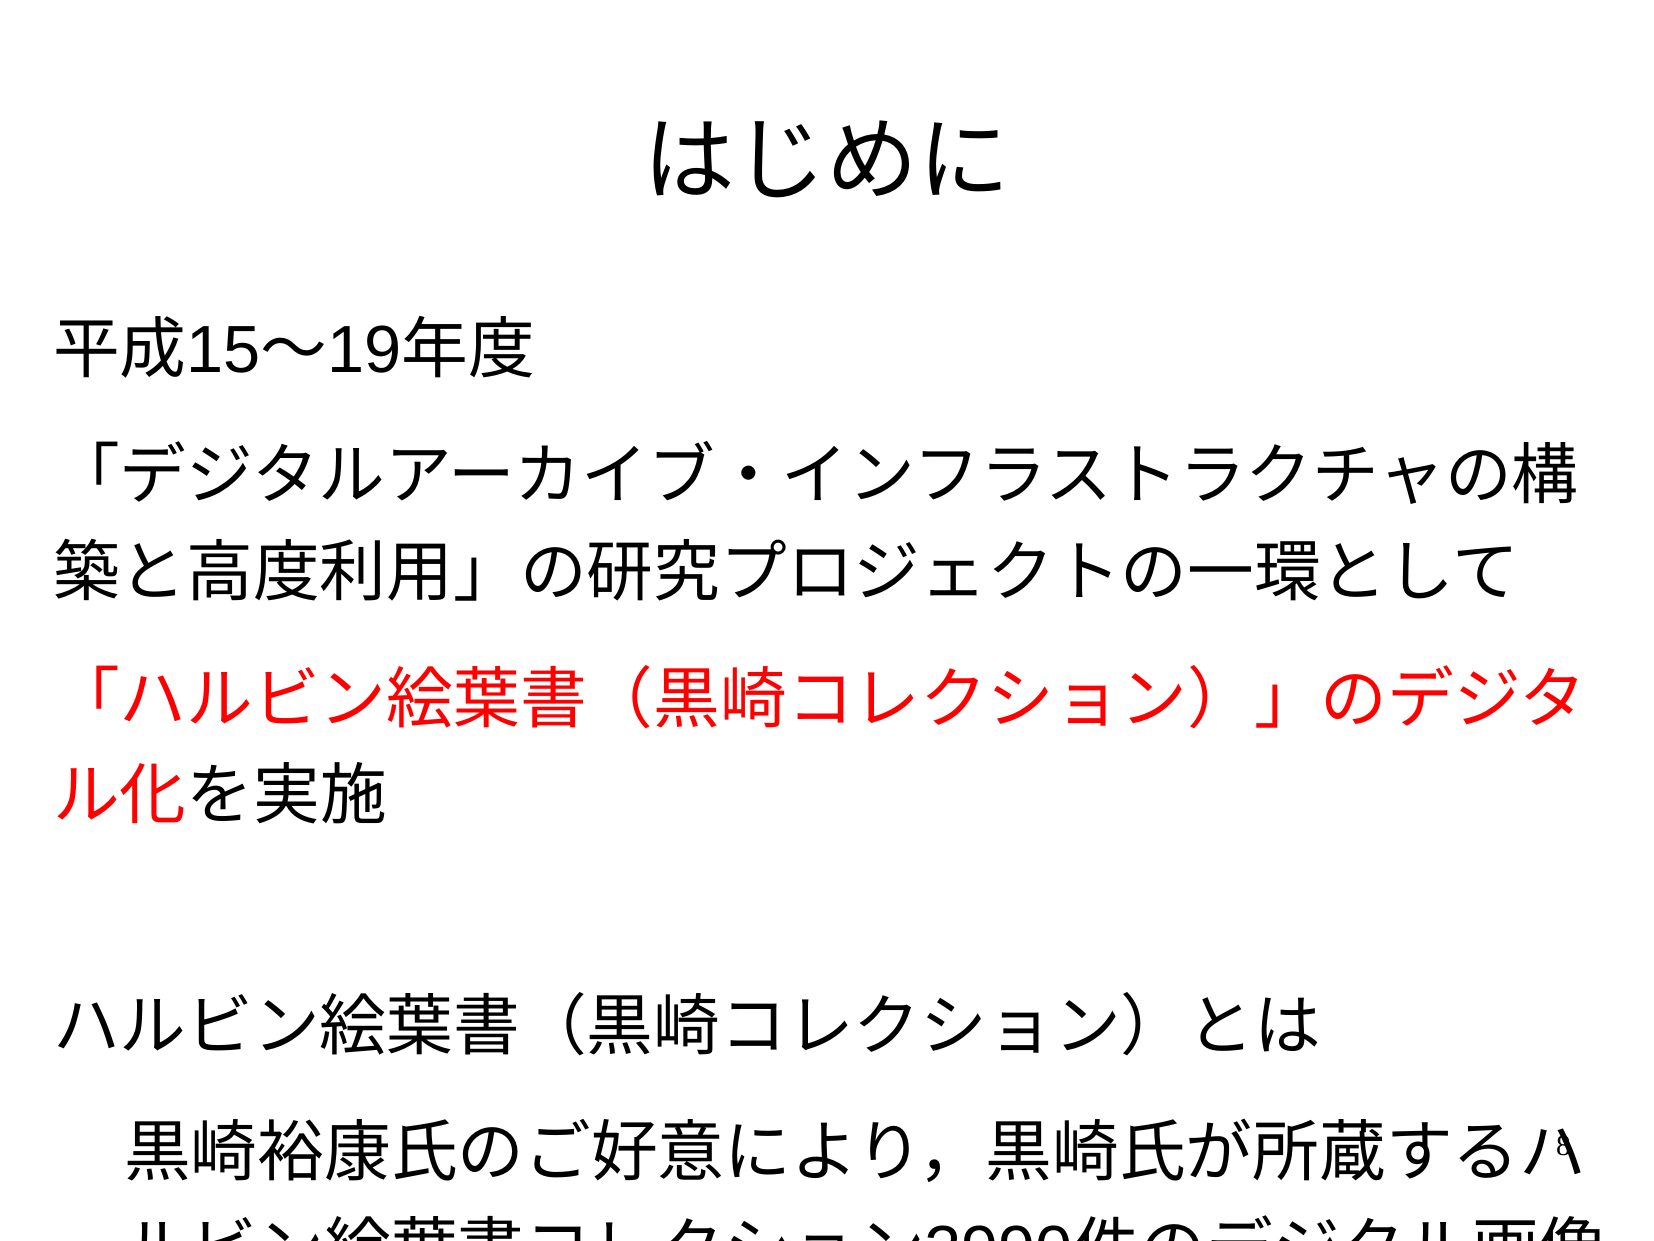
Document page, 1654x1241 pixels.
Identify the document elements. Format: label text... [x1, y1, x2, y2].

list 平成15〜19年度 「デジタルアーカイブ・インフラストラクチャの構築と高度利用」の研究プロジェクトの一環として 「ハルビン絵葉書（黒崎コレクション）」のデジタル化を実施 ハルビン絵葉書（黒崎コレクション）とは 黒崎裕康氏のご好意により，黒崎氏が所蔵するハルビン絵葉書コレクション2990件のデジタル画像化とその学術利用の許可を頂く [53, 295, 1625, 1223]
title はじめに [82, 56, 1571, 250]
